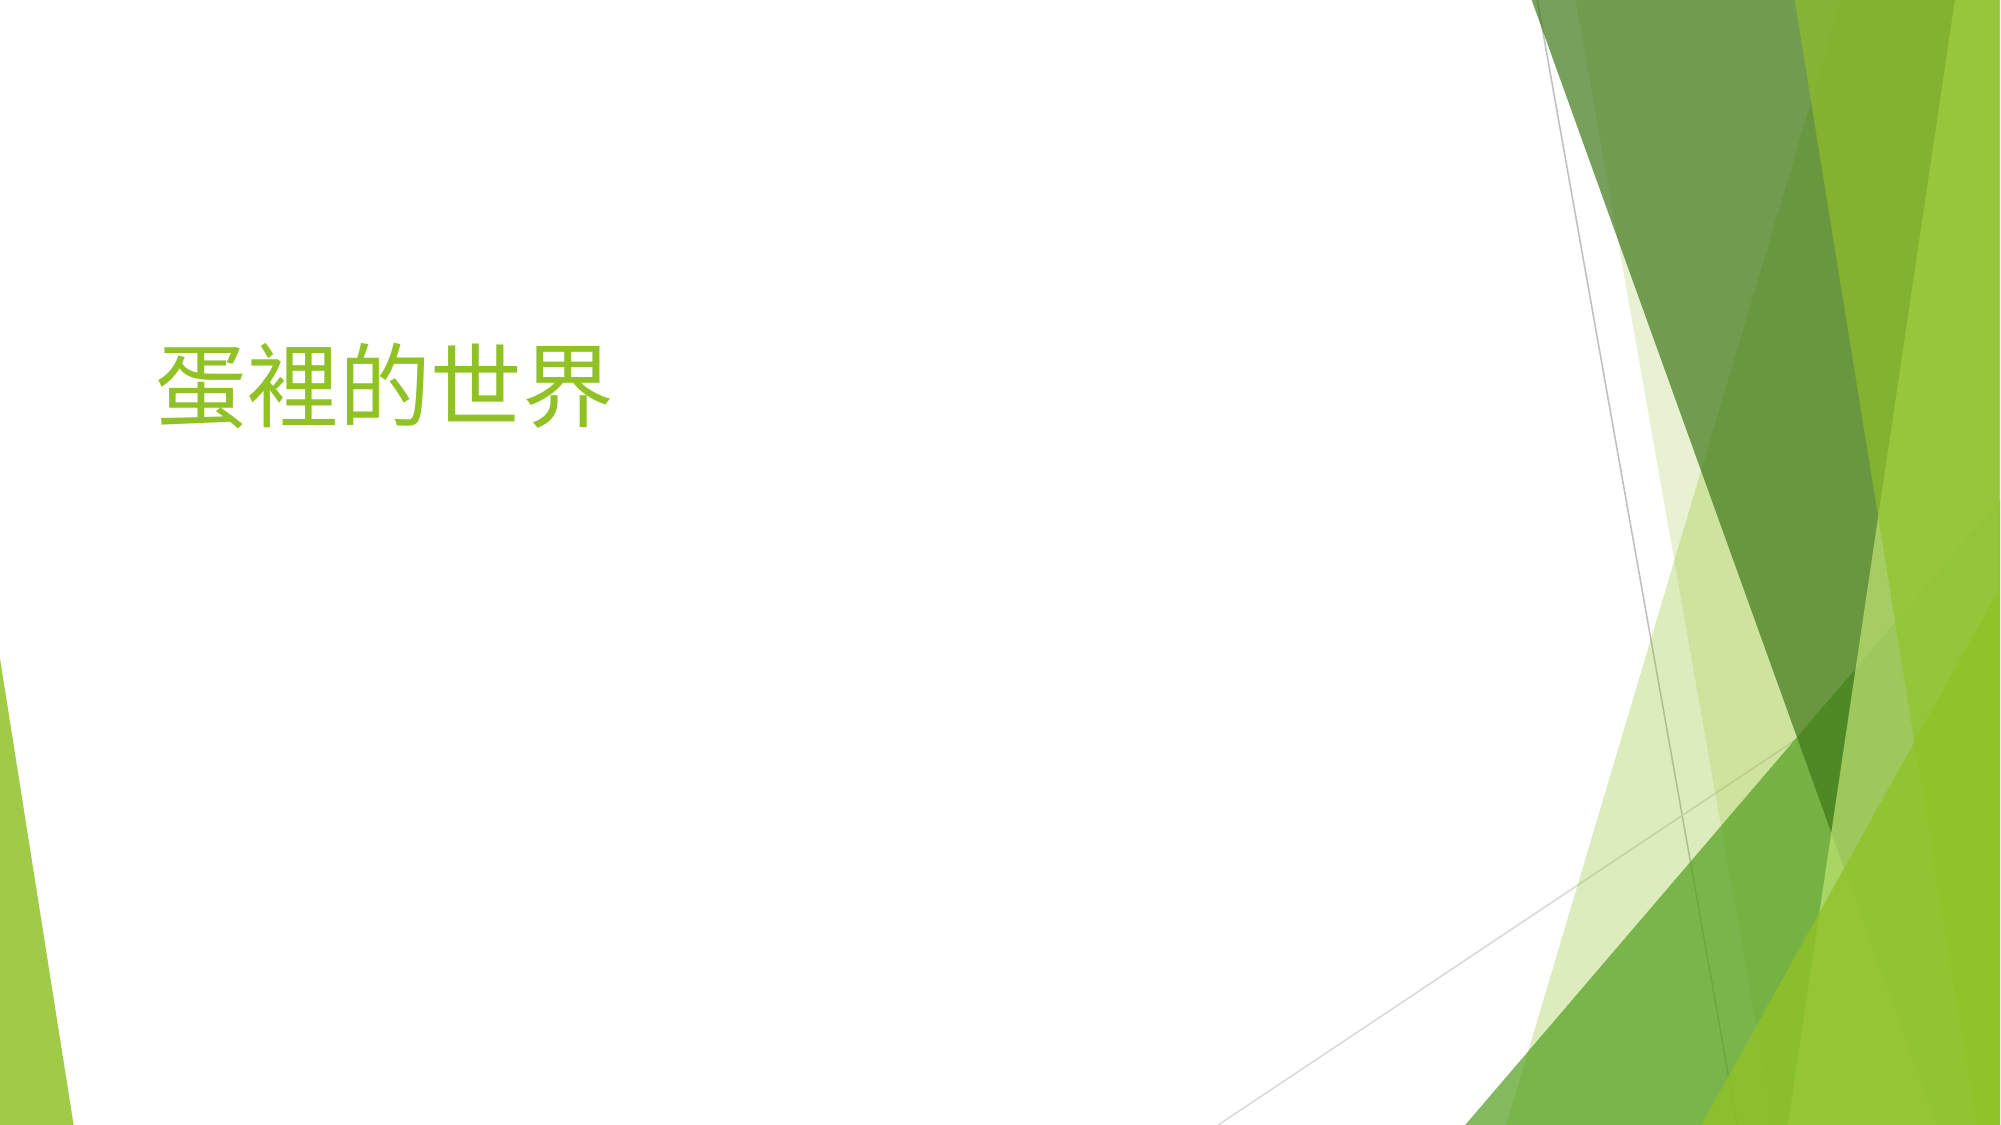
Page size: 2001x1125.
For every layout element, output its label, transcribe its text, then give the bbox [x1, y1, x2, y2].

title 蛋裡的世界 [140, 321, 1606, 662]
